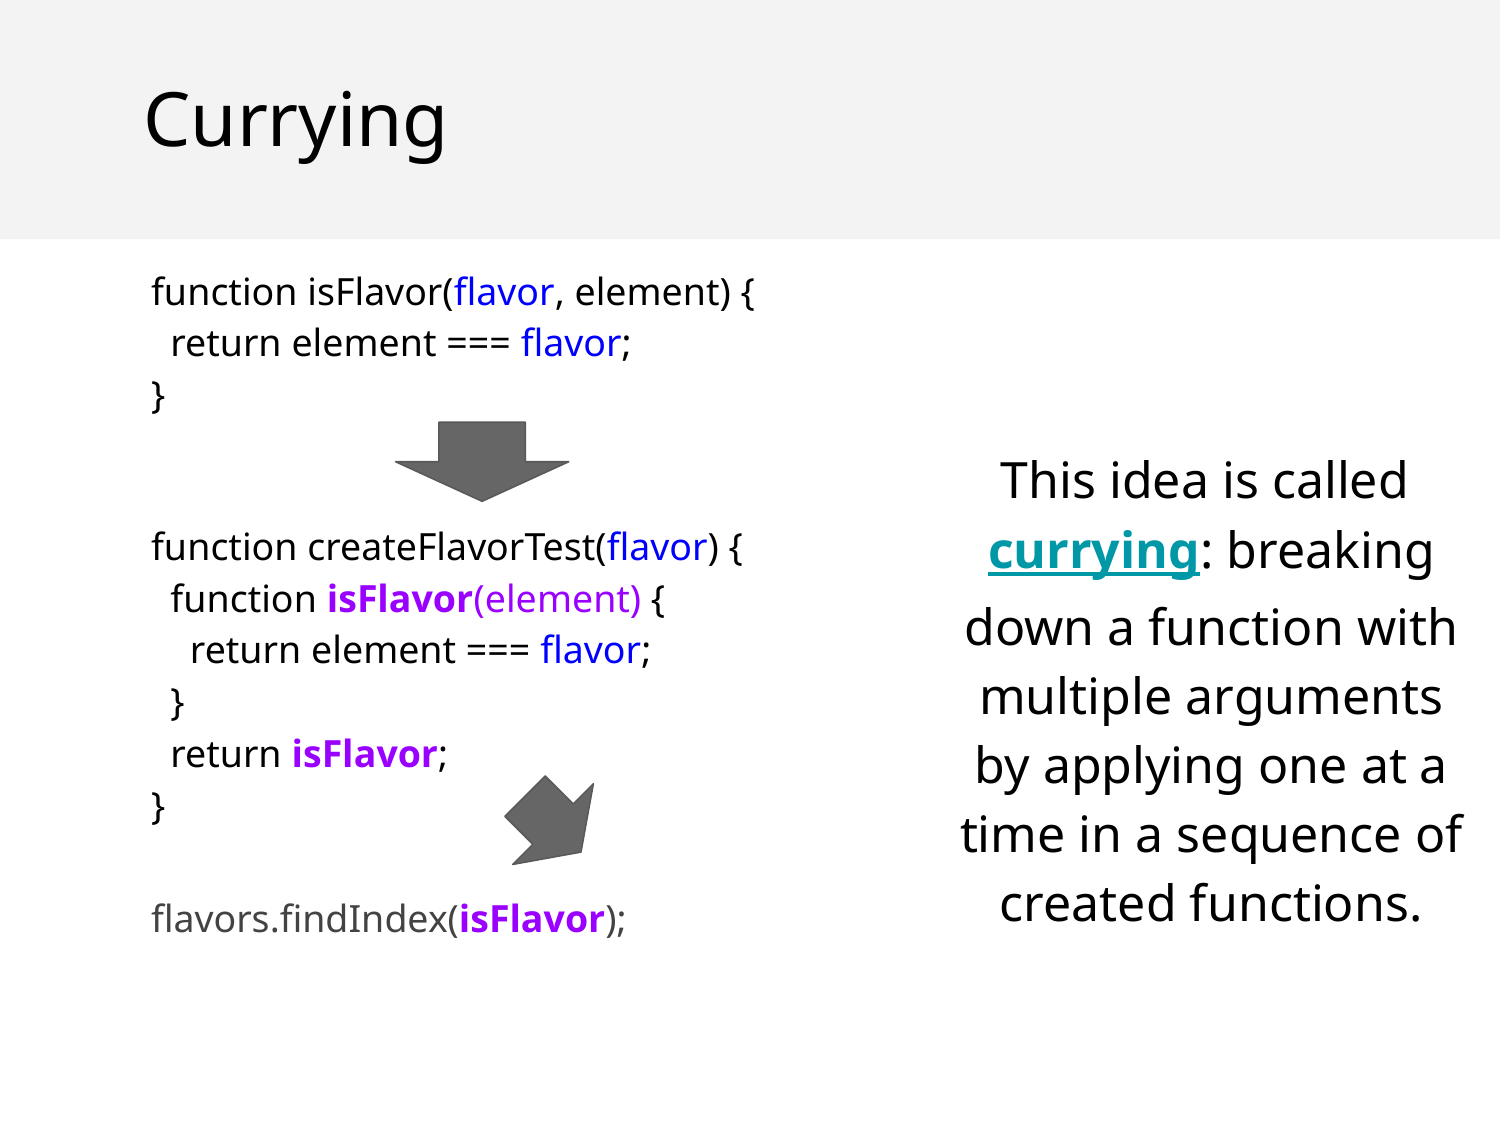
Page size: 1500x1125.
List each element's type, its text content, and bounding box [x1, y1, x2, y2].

text_box function createFlavorTest(flavor) { function isFlavor(element) { return element === flavor; } return isFlavor; } [135, 501, 937, 870]
text_box [504, 775, 594, 865]
text_box [395, 422, 569, 502]
title Currying [128, 56, 1372, 183]
text_box flavors.findIndex(isFlavor); [135, 846, 744, 983]
text_box This idea is called currying: breaking down a function with multiple arguments by applying one at a time in a sequence of created functions. [937, 424, 1486, 947]
text_box function isFlavor(flavor, element) { return element === flavor; } [135, 245, 965, 428]
